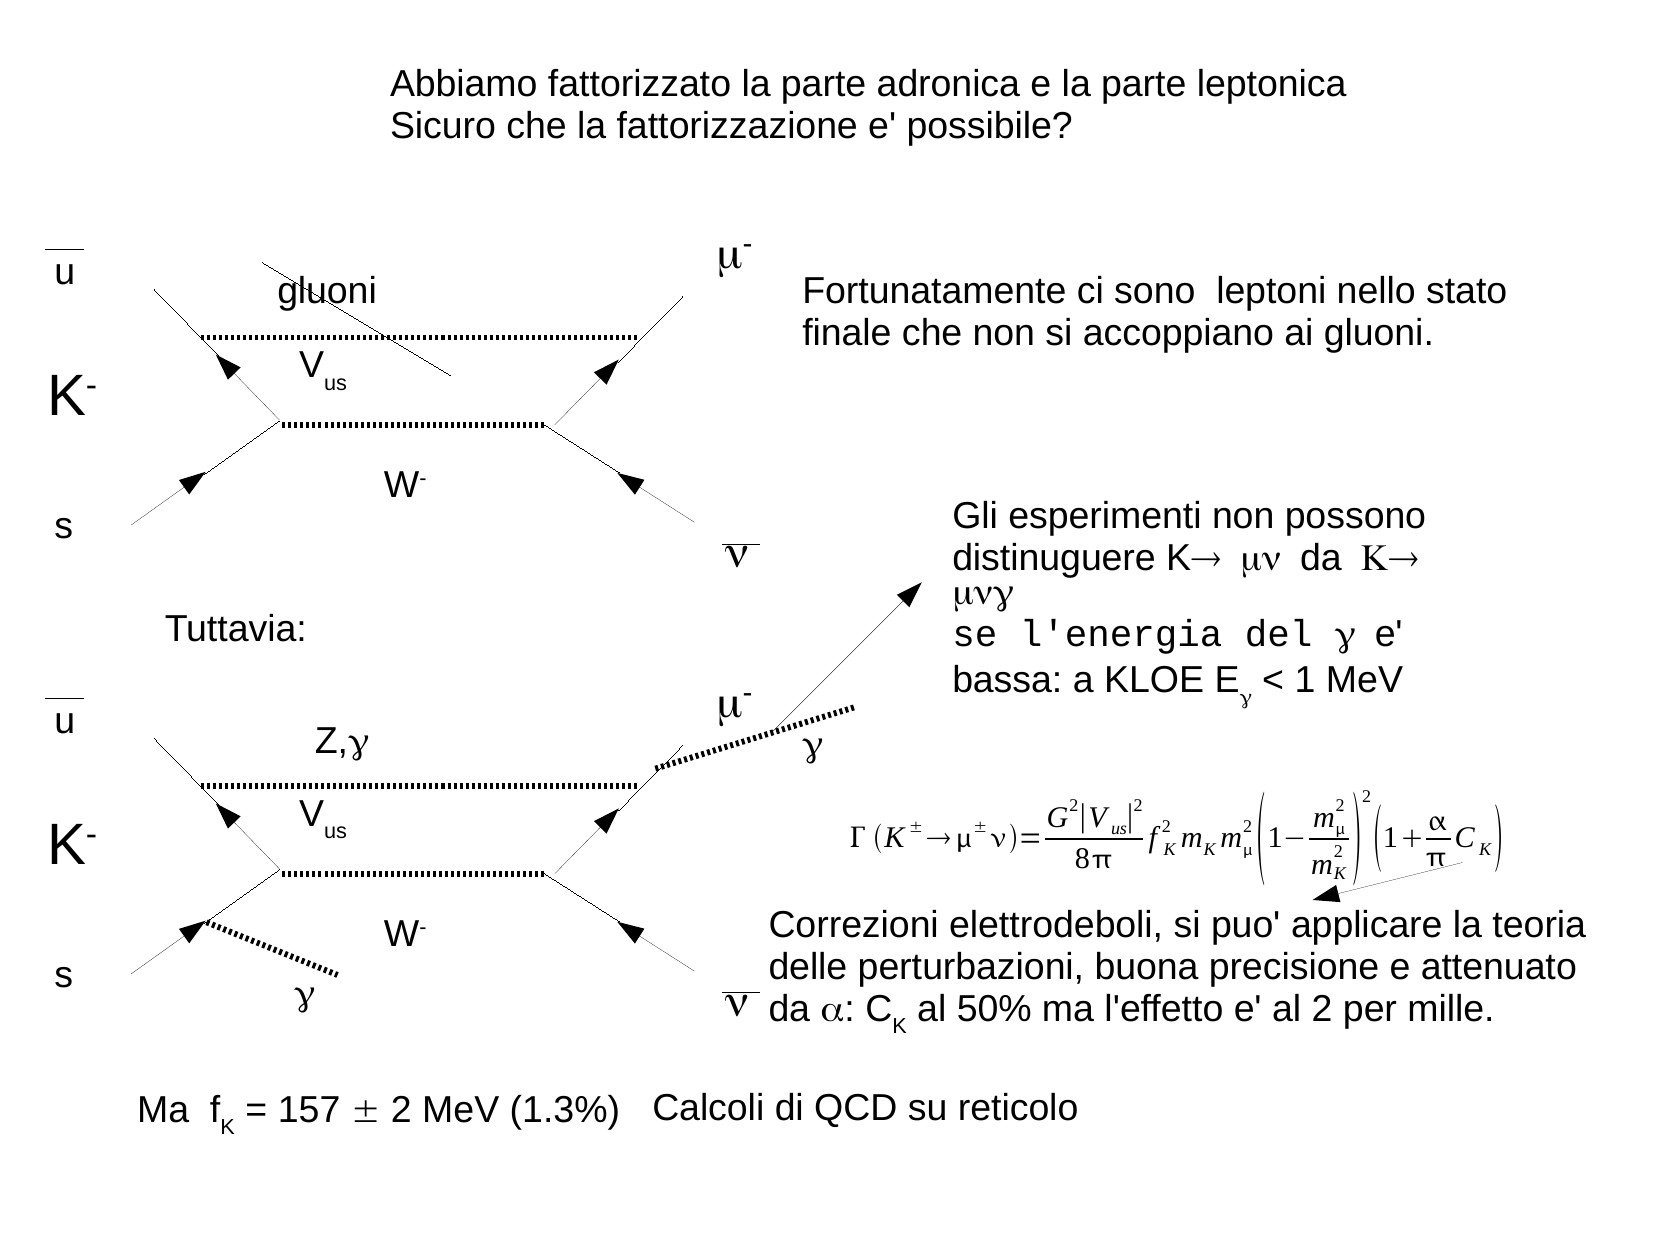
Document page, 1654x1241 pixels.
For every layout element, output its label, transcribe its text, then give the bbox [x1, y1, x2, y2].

text_box s [39, 497, 153, 555]
text_box m- [701, 227, 786, 303]
text_box Vus [284, 785, 435, 851]
text_box n [710, 528, 764, 604]
text_box K- [32, 355, 170, 436]
text_box Calcoli di QCD su reticolo [637, 1079, 1597, 1137]
text_box Ma fK = 157  2 MeV (1.3%) [122, 1080, 835, 1151]
text_box Tuttavia: [150, 600, 563, 657]
text_box u [39, 243, 153, 301]
text_box W- [369, 905, 520, 963]
text_box g [279, 971, 325, 1036]
text_box m- [701, 676, 786, 752]
text_box Fortunatamente ci sono leptoni nello stato finale che non si accoppiano ai gluoni. [787, 262, 1576, 362]
text_box K- [32, 804, 170, 885]
chart [840, 787, 1510, 889]
text_box Correzioni elettrodeboli, si puo' applicare la teoria delle perturbazioni, buona precisione e attenuato da a: CK al 50% ma l'effetto e' al 2 per mille. [753, 896, 1617, 1050]
text_box Abbiamo fattorizzato la parte adronica e la parte leptonica Sicuro che la fattorizzazione e' possibile? [375, 55, 1501, 155]
text_box Vus [284, 336, 435, 402]
text_box s [39, 946, 153, 1004]
text_box Gli esperimenti non possono distinuguere K mn da K mng se l'energia del g e' bassa: a KLOE Eg < 1 MeV [937, 487, 1501, 700]
text_box gluoni [262, 262, 526, 320]
text_box u [39, 692, 153, 750]
text_box n [710, 977, 764, 1053]
text_box g [787, 723, 833, 788]
text_box Z,g [300, 712, 526, 777]
text_box W- [369, 456, 520, 514]
